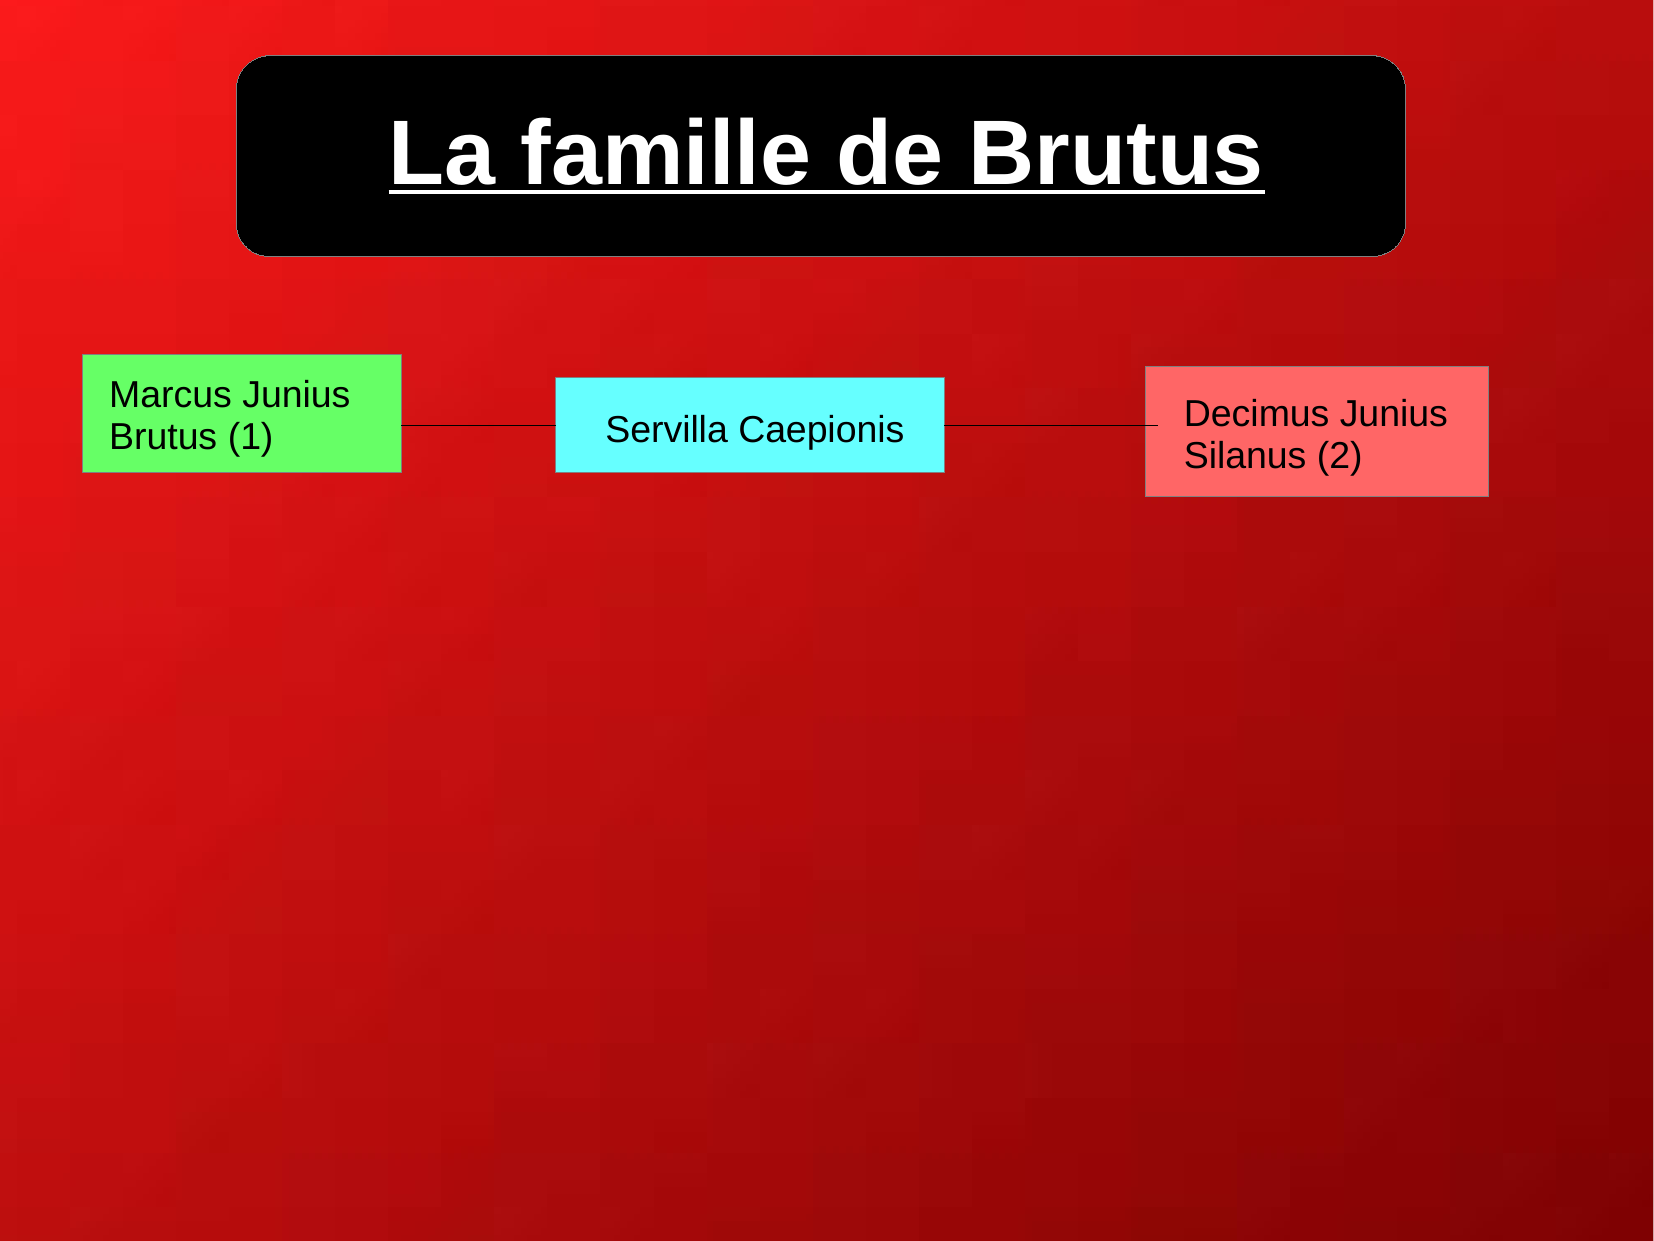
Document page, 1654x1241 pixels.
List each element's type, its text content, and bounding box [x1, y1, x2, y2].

text_box [555, 377, 945, 473]
text_box [1145, 366, 1489, 497]
text_box [82, 354, 402, 473]
picture [0, 0, 1654, 1241]
text_box Marcus Junius Brutus (1) [94, 366, 390, 466]
text_box Servilla Caepionis [590, 401, 934, 459]
text_box Decimus Junius Silanus (2) [1169, 385, 1560, 485]
title La famille de Brutus [82, 49, 1571, 257]
